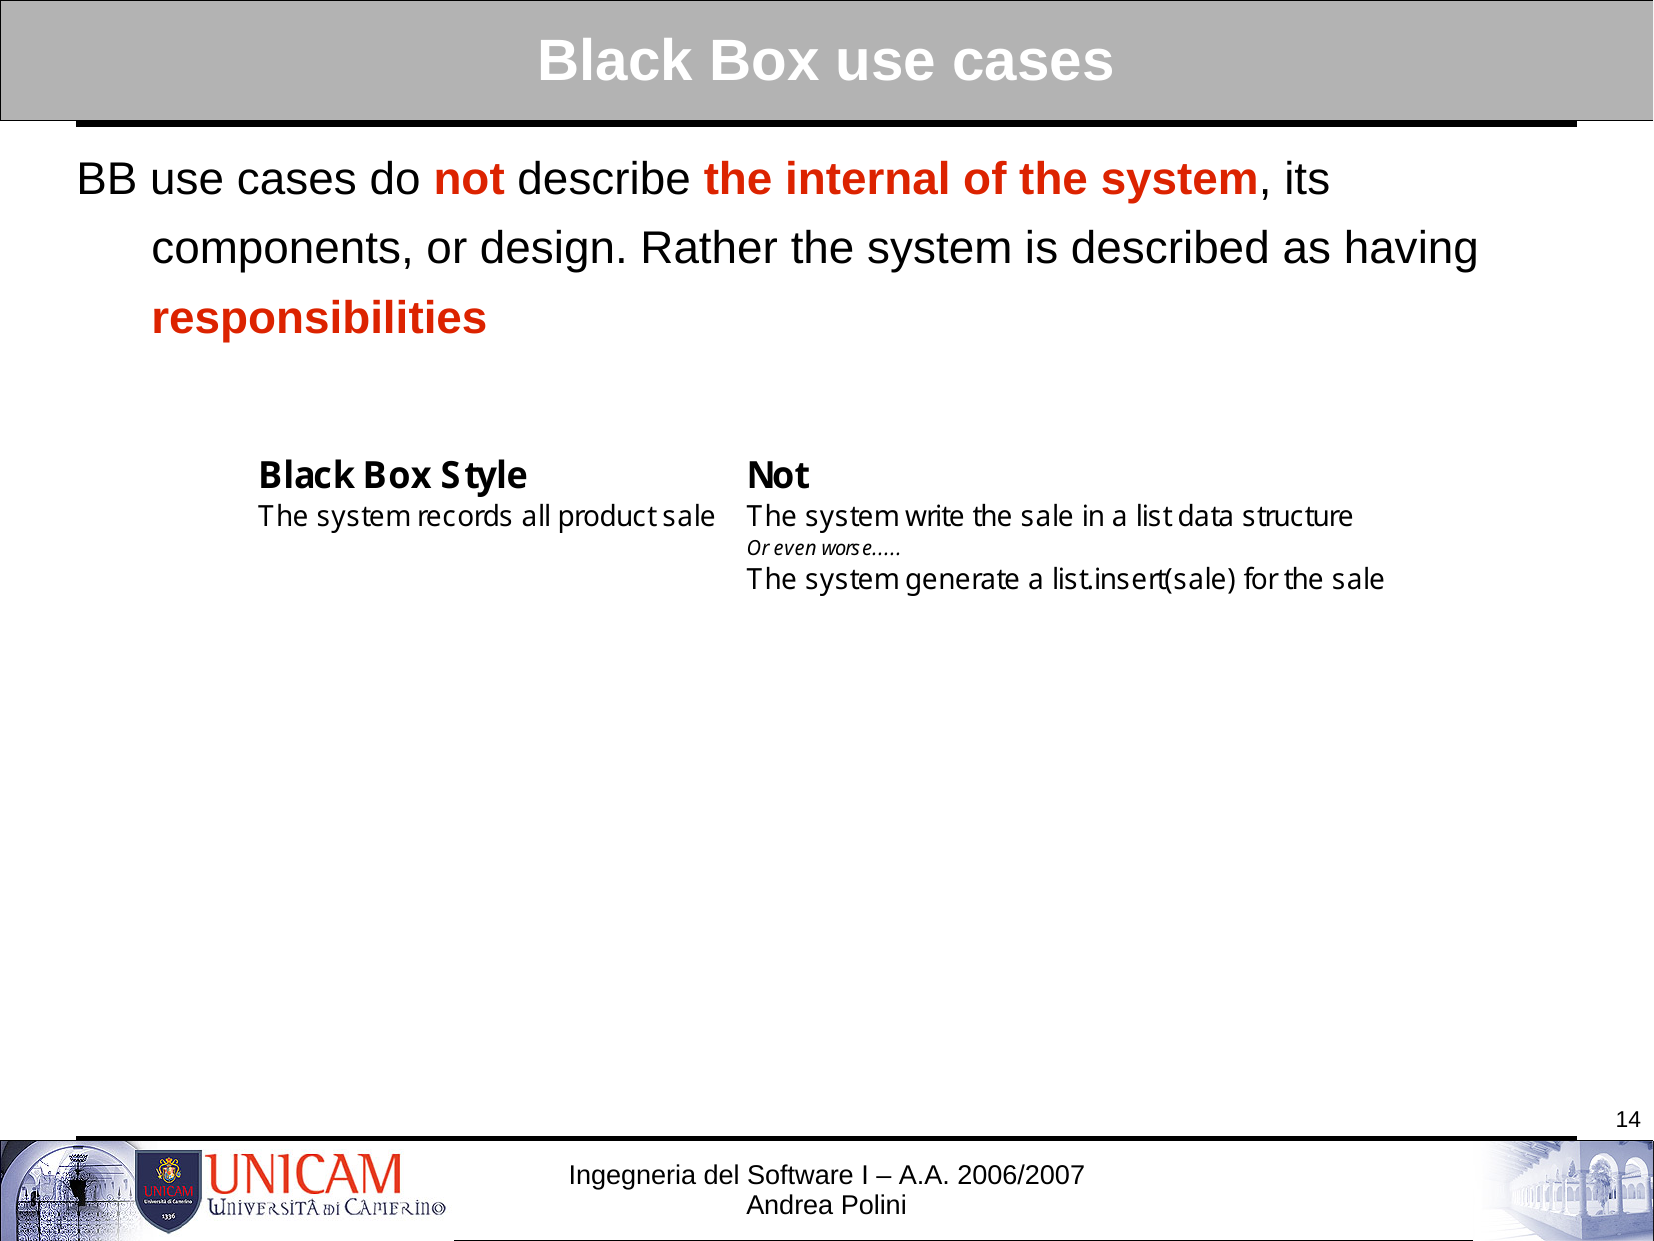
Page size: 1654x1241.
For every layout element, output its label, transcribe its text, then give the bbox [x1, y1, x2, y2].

picture [1473, 1141, 1654, 1241]
title Black Box use cases [0, 0, 1653, 121]
picture [0, 1141, 454, 1241]
list BB use cases do not describe the internal of the system, its components, or design. Rather the system is described as having responsibilities [76, 152, 1577, 671]
chart [256, 453, 1397, 764]
